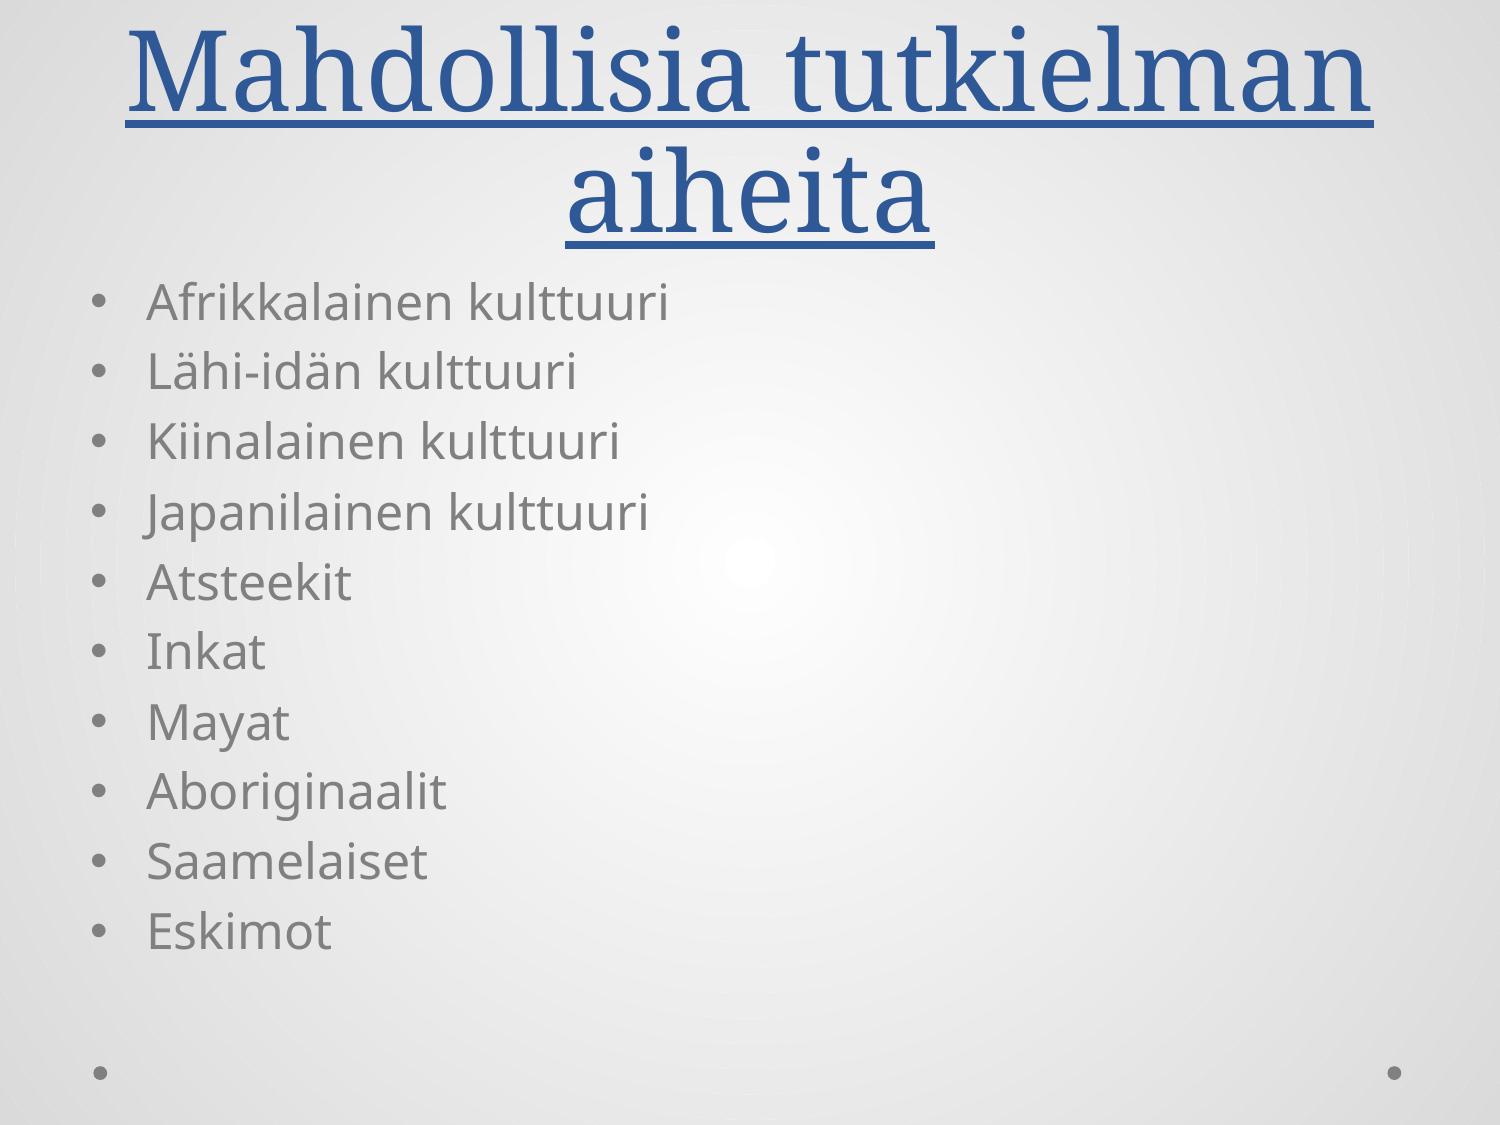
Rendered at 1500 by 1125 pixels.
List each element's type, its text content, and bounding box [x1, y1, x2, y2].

list Afrikkalainen kulttuuri Lähi-idän kulttuuri Kiinalainen kulttuuri Japanilainen kulttuuri Atsteekit Inkat Mayat Aboriginaalit Saamelaiset Eskimot [75, 262, 1425, 1005]
title Mahdollisia tutkielman aiheita [75, 0, 1425, 262]
